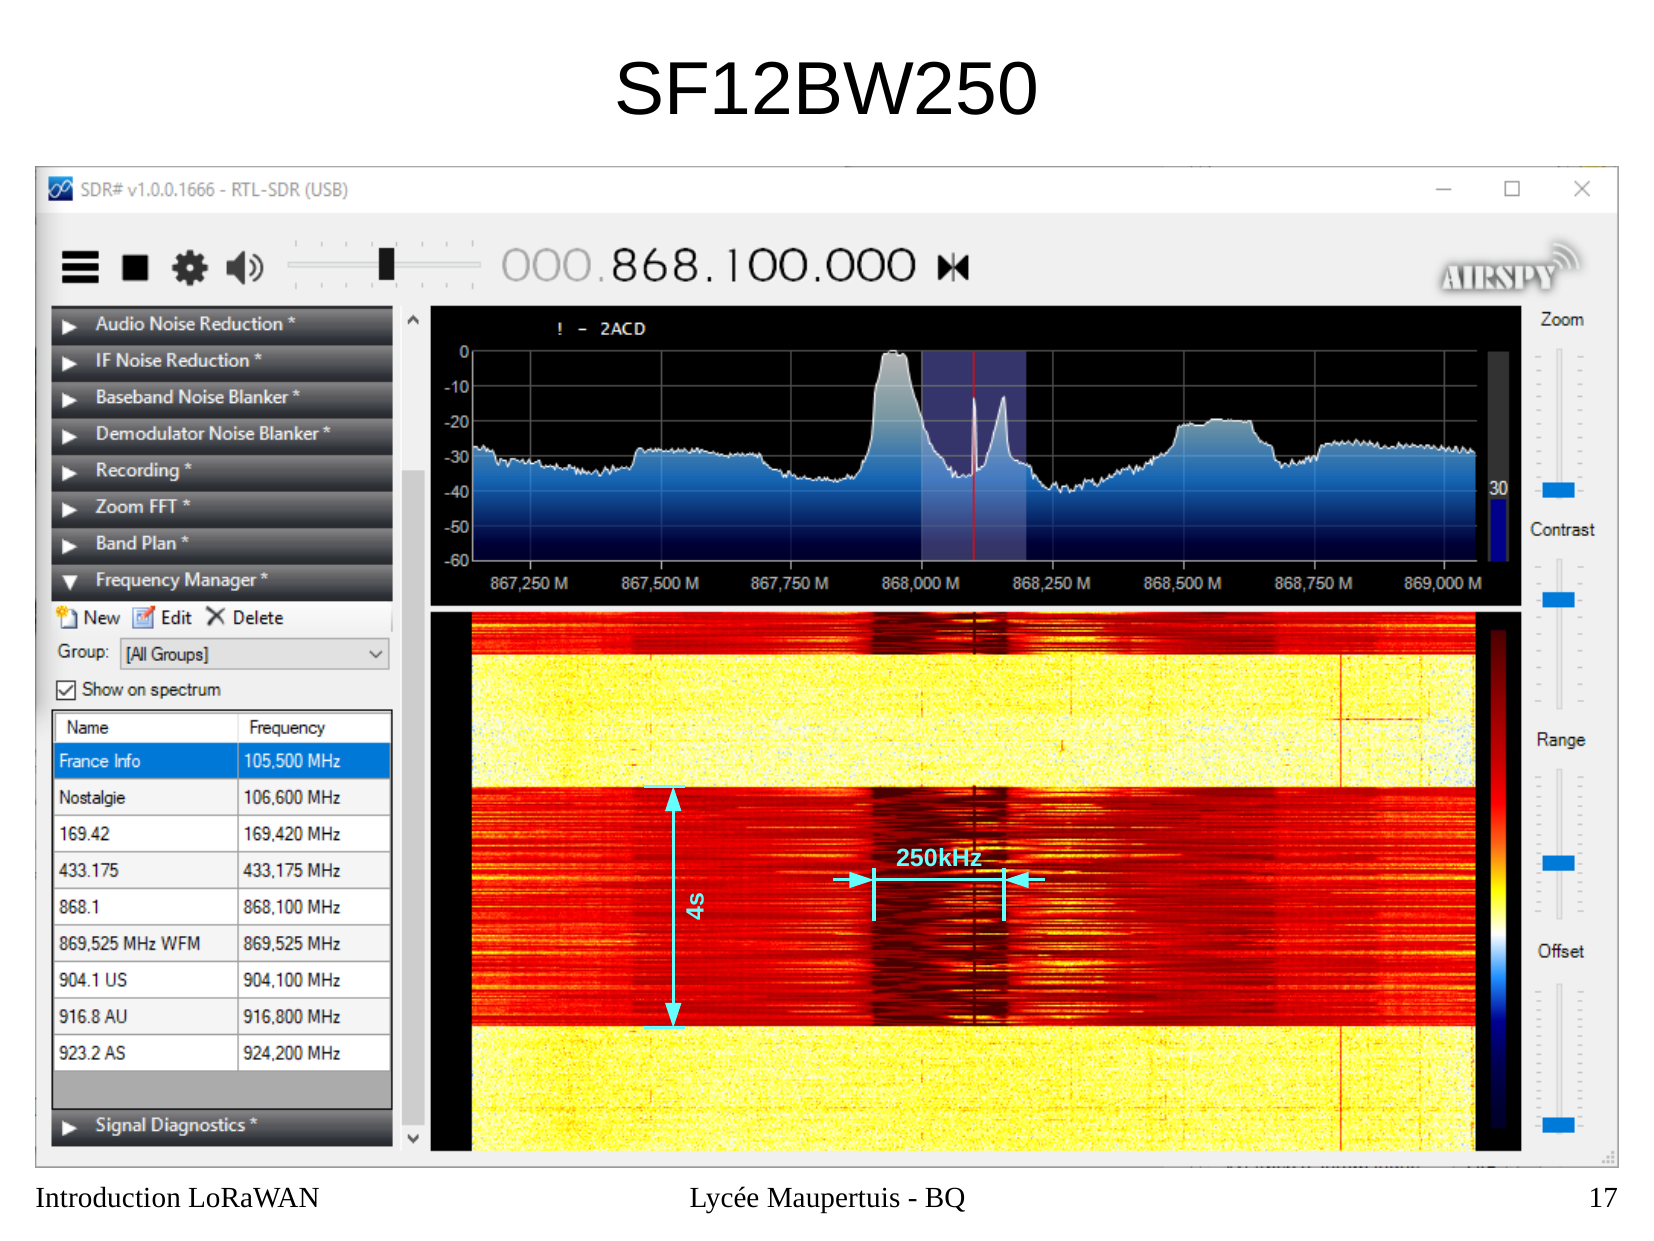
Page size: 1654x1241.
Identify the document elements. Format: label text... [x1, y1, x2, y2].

title SF12BW250 [35, 35, 1619, 142]
picture [35, 166, 1619, 1168]
